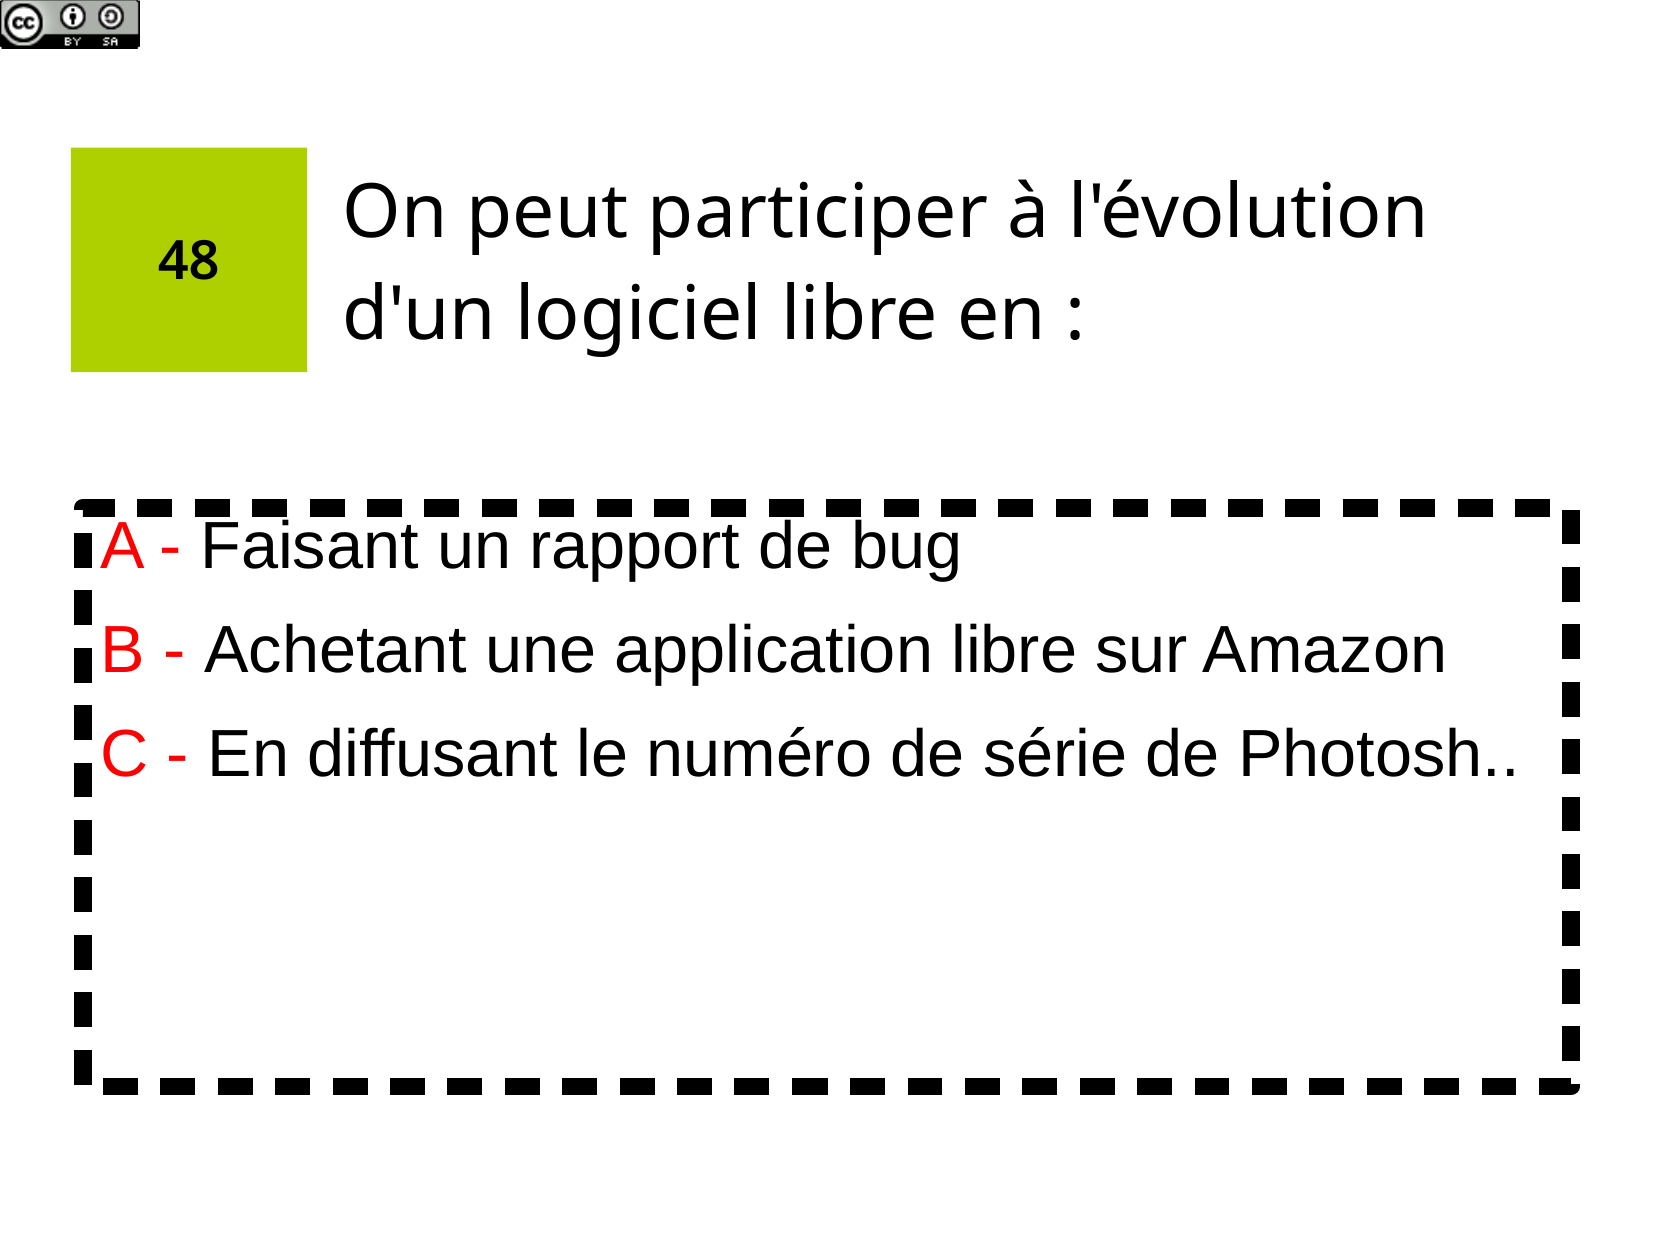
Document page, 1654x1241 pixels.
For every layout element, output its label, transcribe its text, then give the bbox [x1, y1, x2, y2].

title On peut participer à l'évolution d'un logiciel libre en : [342, 59, 1571, 461]
list Faisant un rapport de bug Achetant une application libre sur Amazon En diffusant le numéro de série de Photosh.. [82, 507, 1571, 1087]
picture [0, 0, 140, 49]
